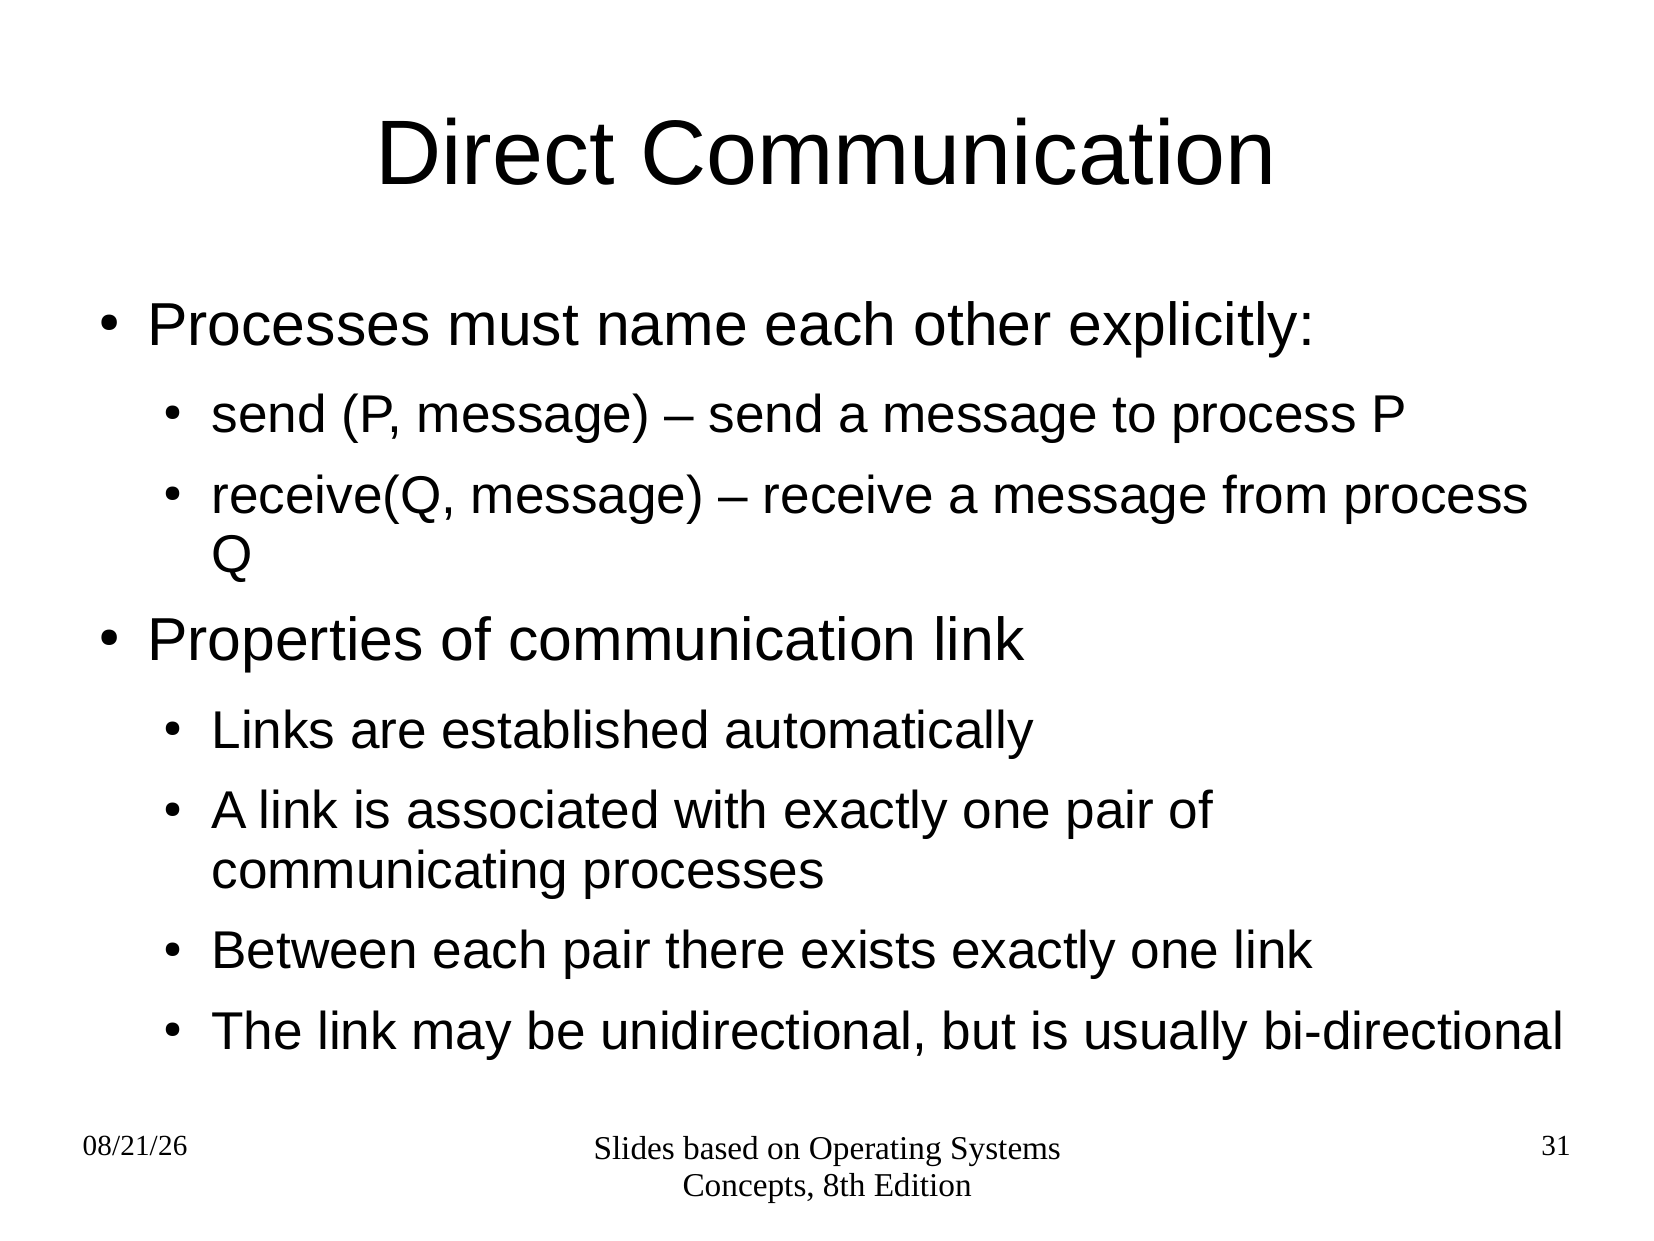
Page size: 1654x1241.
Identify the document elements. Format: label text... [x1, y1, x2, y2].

title Direct Communication [82, 49, 1571, 257]
list Processes must name each other explicitly: send (P, message) – send a message to process P receive(Q, message) – receive a message from process Q Properties of communication link Links are established automatically A link is associated with exactly one pair of communicating processes Between each pair there exists exactly one link The link may be unidirectional, but is usually bi-directional [82, 290, 1571, 1109]
